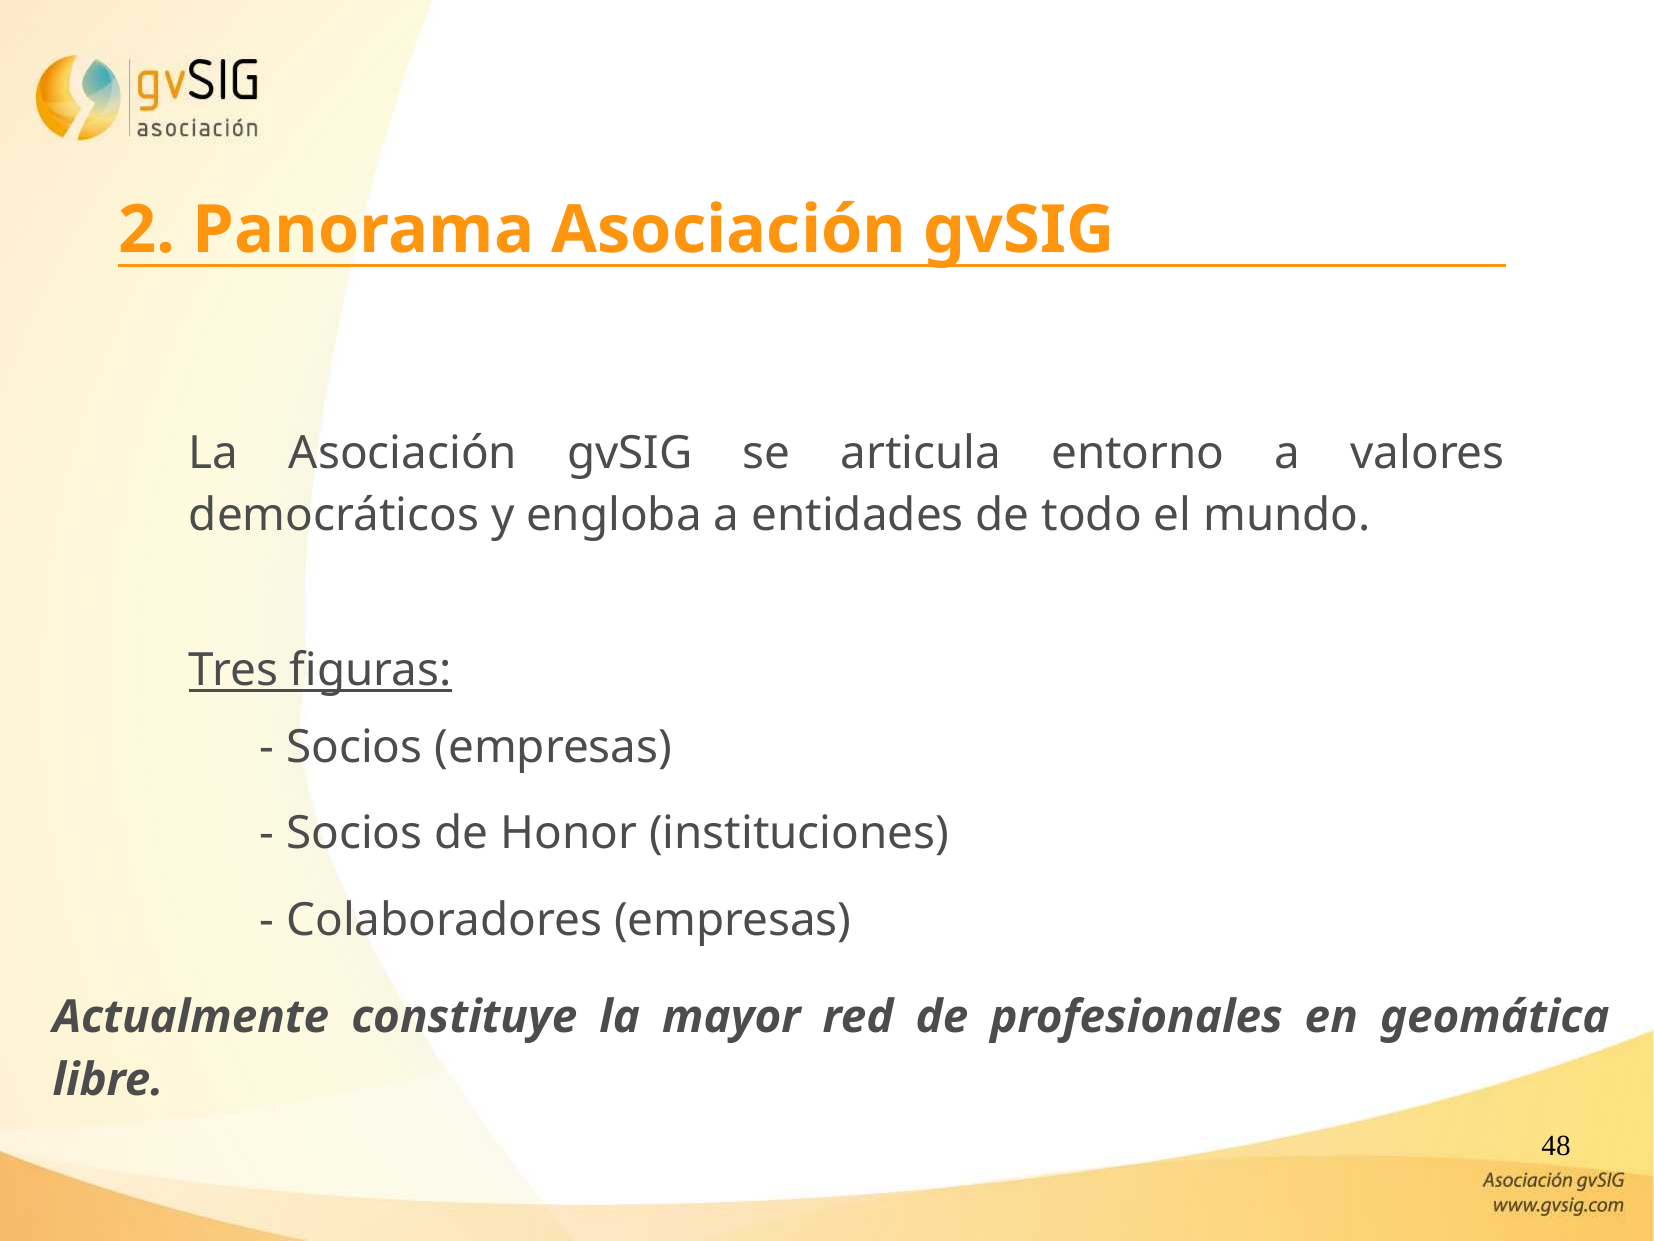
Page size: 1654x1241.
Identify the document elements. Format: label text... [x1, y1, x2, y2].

list La Asociación gvSIG se articula entorno a valores democráticos y engloba a entidades de todo el mundo. Tres figuras: - Socios (empresas) - Socios de Honor (instituciones) - Colaboradores (empresas) [118, 419, 1506, 983]
picture [0, 0, 1654, 1241]
text_box Actualmente constituye la mayor red de profesionales en geomática libre. [52, 983, 1612, 1159]
title 2. Panorama Asociación gvSIG [118, 177, 1607, 276]
